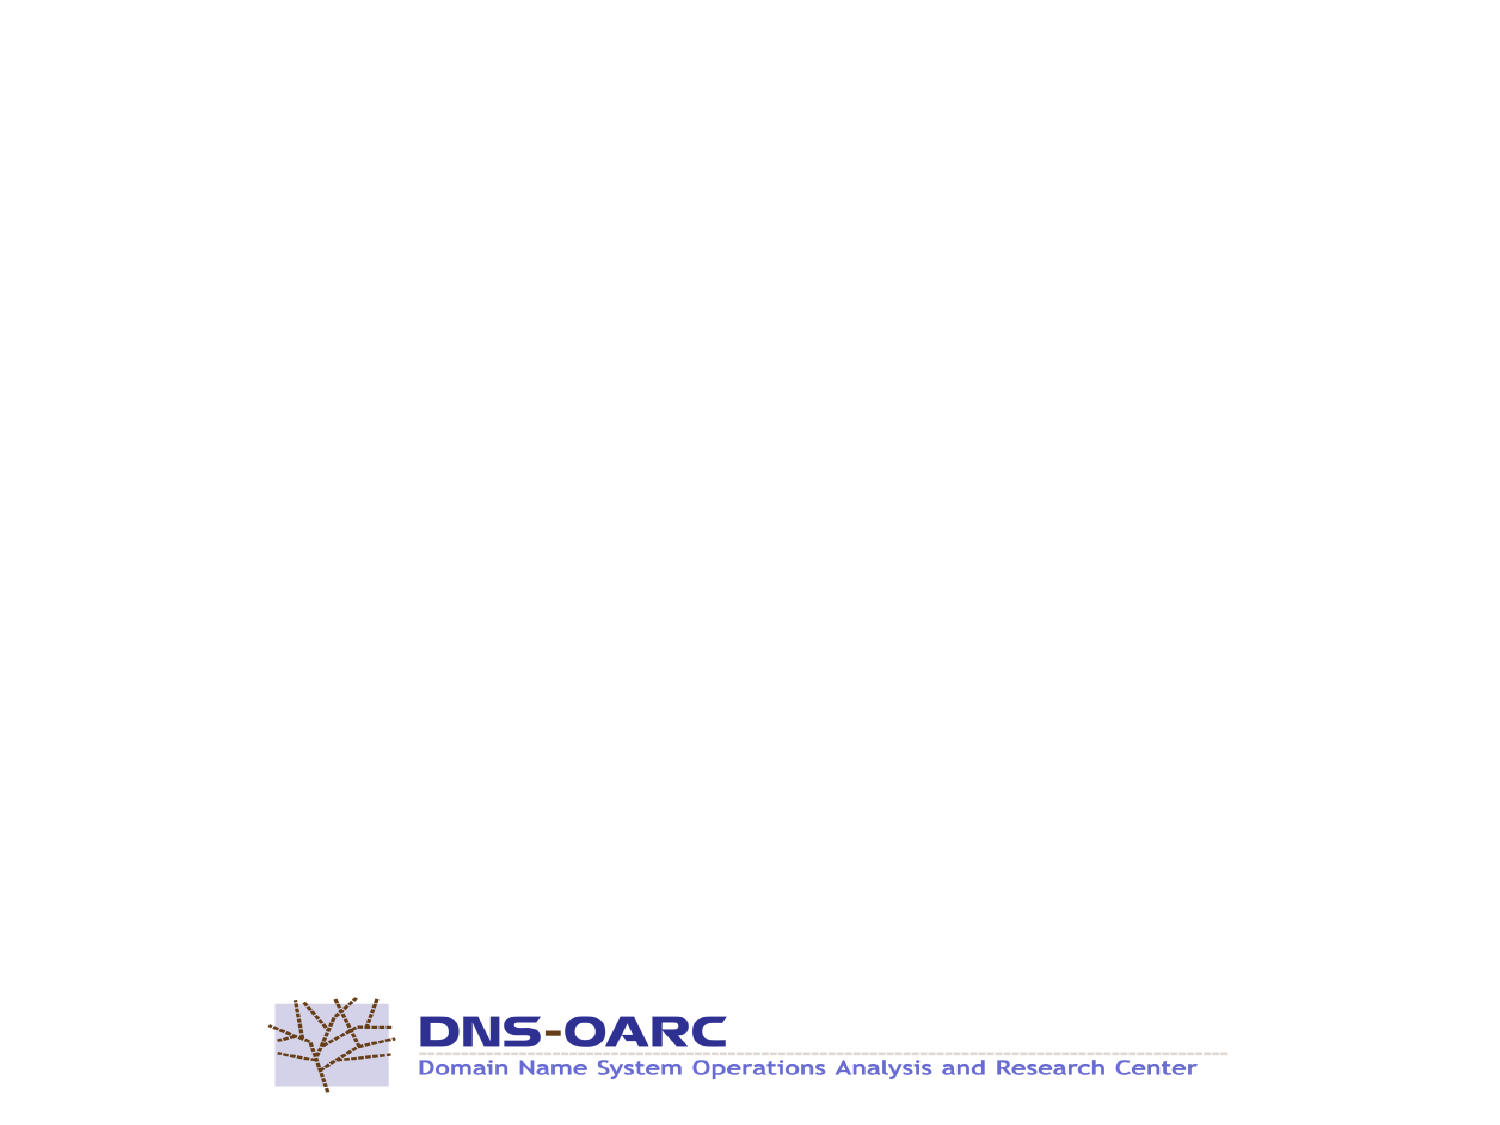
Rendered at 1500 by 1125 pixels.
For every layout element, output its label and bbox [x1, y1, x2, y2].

picture [214, 991, 1259, 1099]
